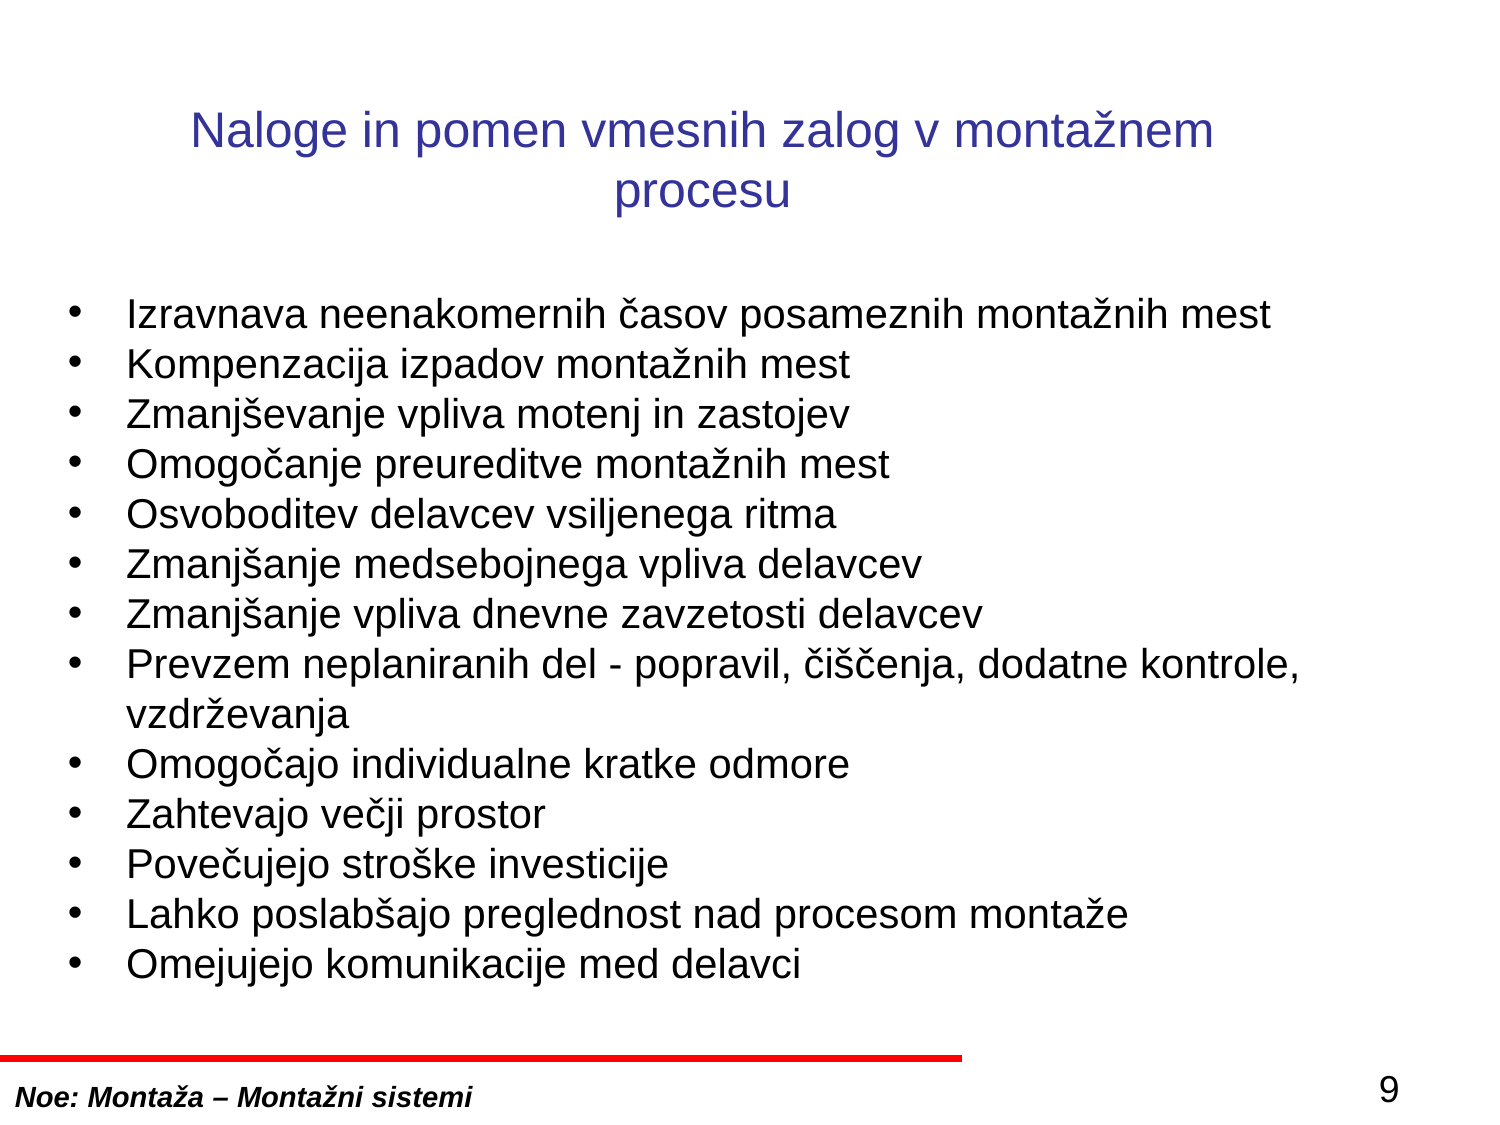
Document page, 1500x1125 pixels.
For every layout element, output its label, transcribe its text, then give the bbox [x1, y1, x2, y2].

text_box Izravnava neenakomernih časov posameznih montažnih mest Kompenzacija izpadov montažnih mest Zmanjševanje vpliva motenj in zastojev Omogočanje preureditve montažnih mest Osvoboditev delavcev vsiljenega ritma Zmanjšanje medsebojnega vpliva delavcev Zmanjšanje vpliva dnevne zavzetosti delavcev Prevzem neplaniranih del - popravil, čiščenja, dodatne kontrole, vzdrževanja Omogočajo individualne kratke odmore Zahtevajo večji prostor Povečujejo stroške investicije Lahko poslabšajo preglednost nad procesom montaže Omejujejo komunikacije med delavci [53, 278, 1377, 995]
text_box Naloge in pomen vmesnih zalog v montažnem procesu [123, 90, 1282, 226]
